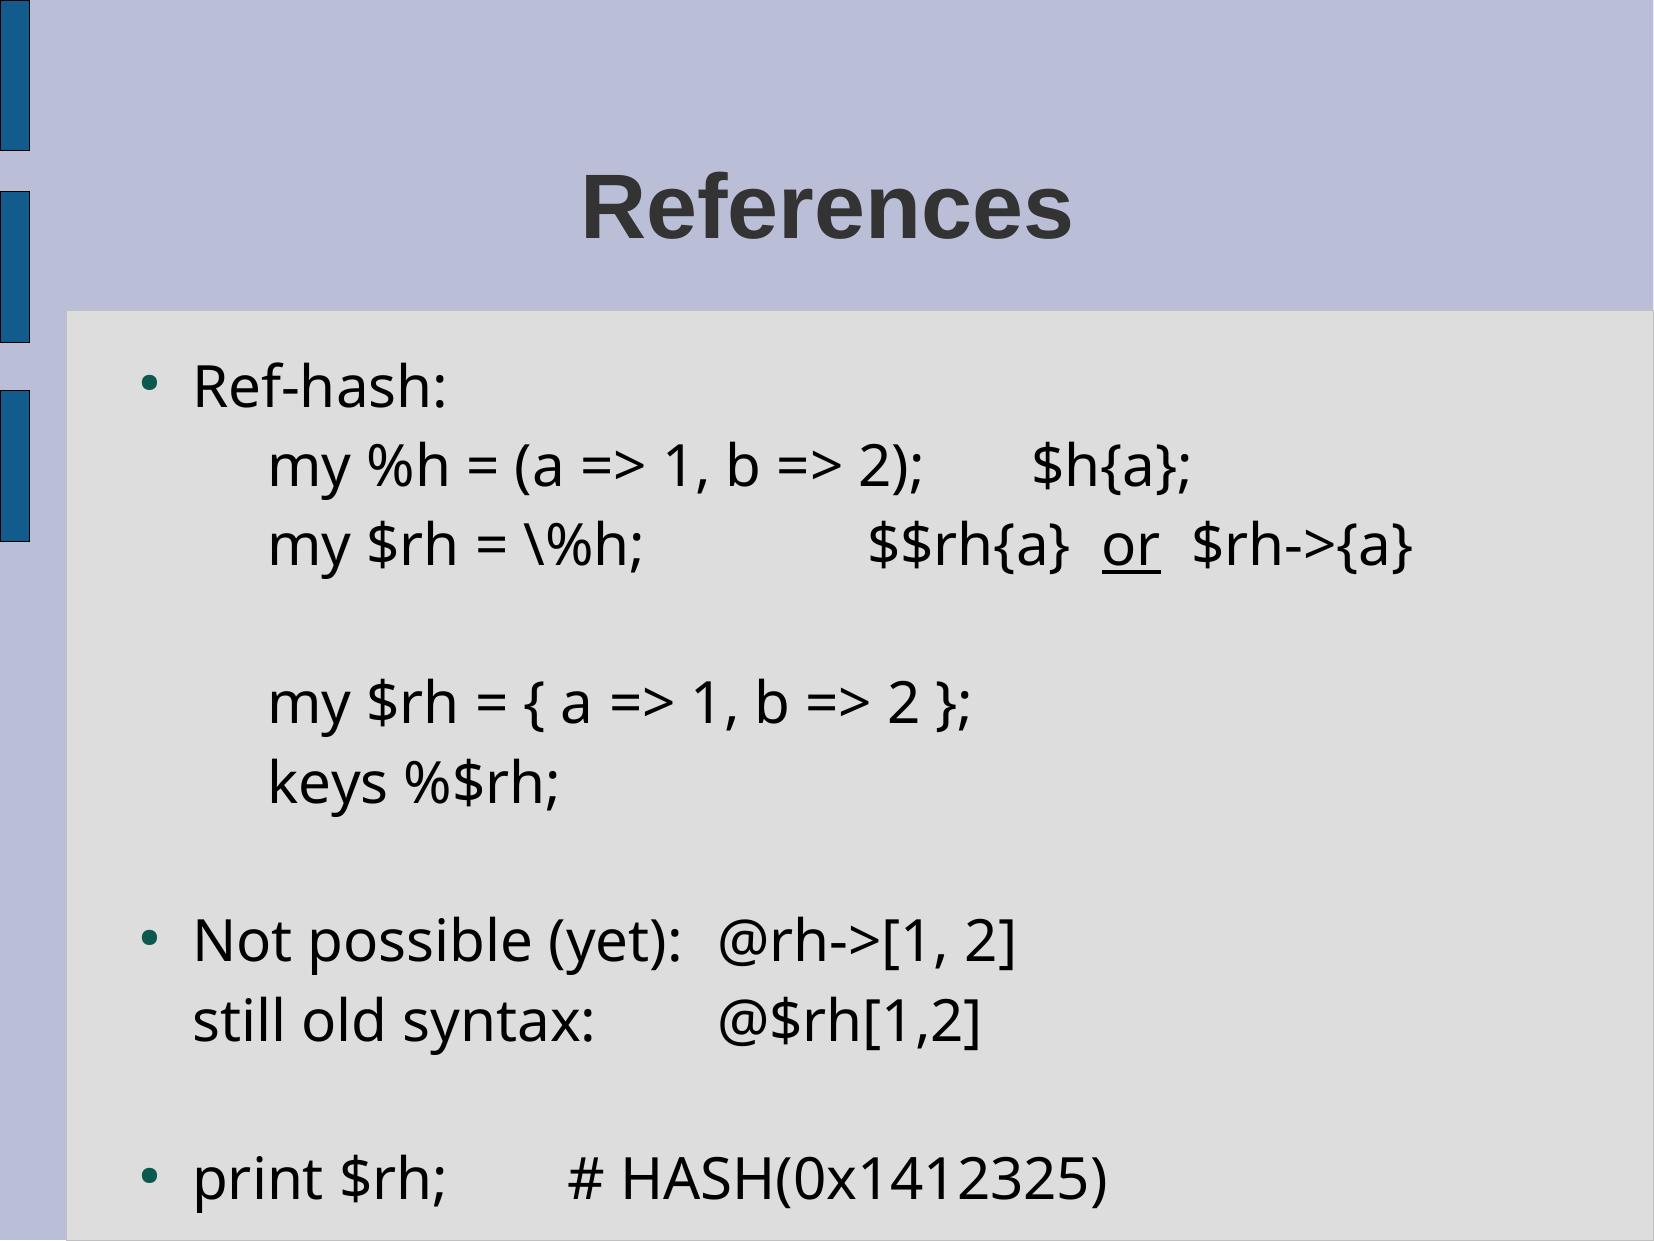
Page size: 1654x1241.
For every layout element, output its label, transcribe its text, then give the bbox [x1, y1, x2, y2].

list Ref-hash: my %h = (a => 1, b => 2); $h{a}; my $rh = \%h; $$rh{a} or $rh->{a} my $rh = { a => 1, b => 2 }; keys %$rh; Not possible (yet): @rh->[1, 2] still old syntax: @$rh[1,2] print $rh; # HASH(0x1412325) [121, 344, 1534, 1187]
title References [121, 102, 1534, 311]
